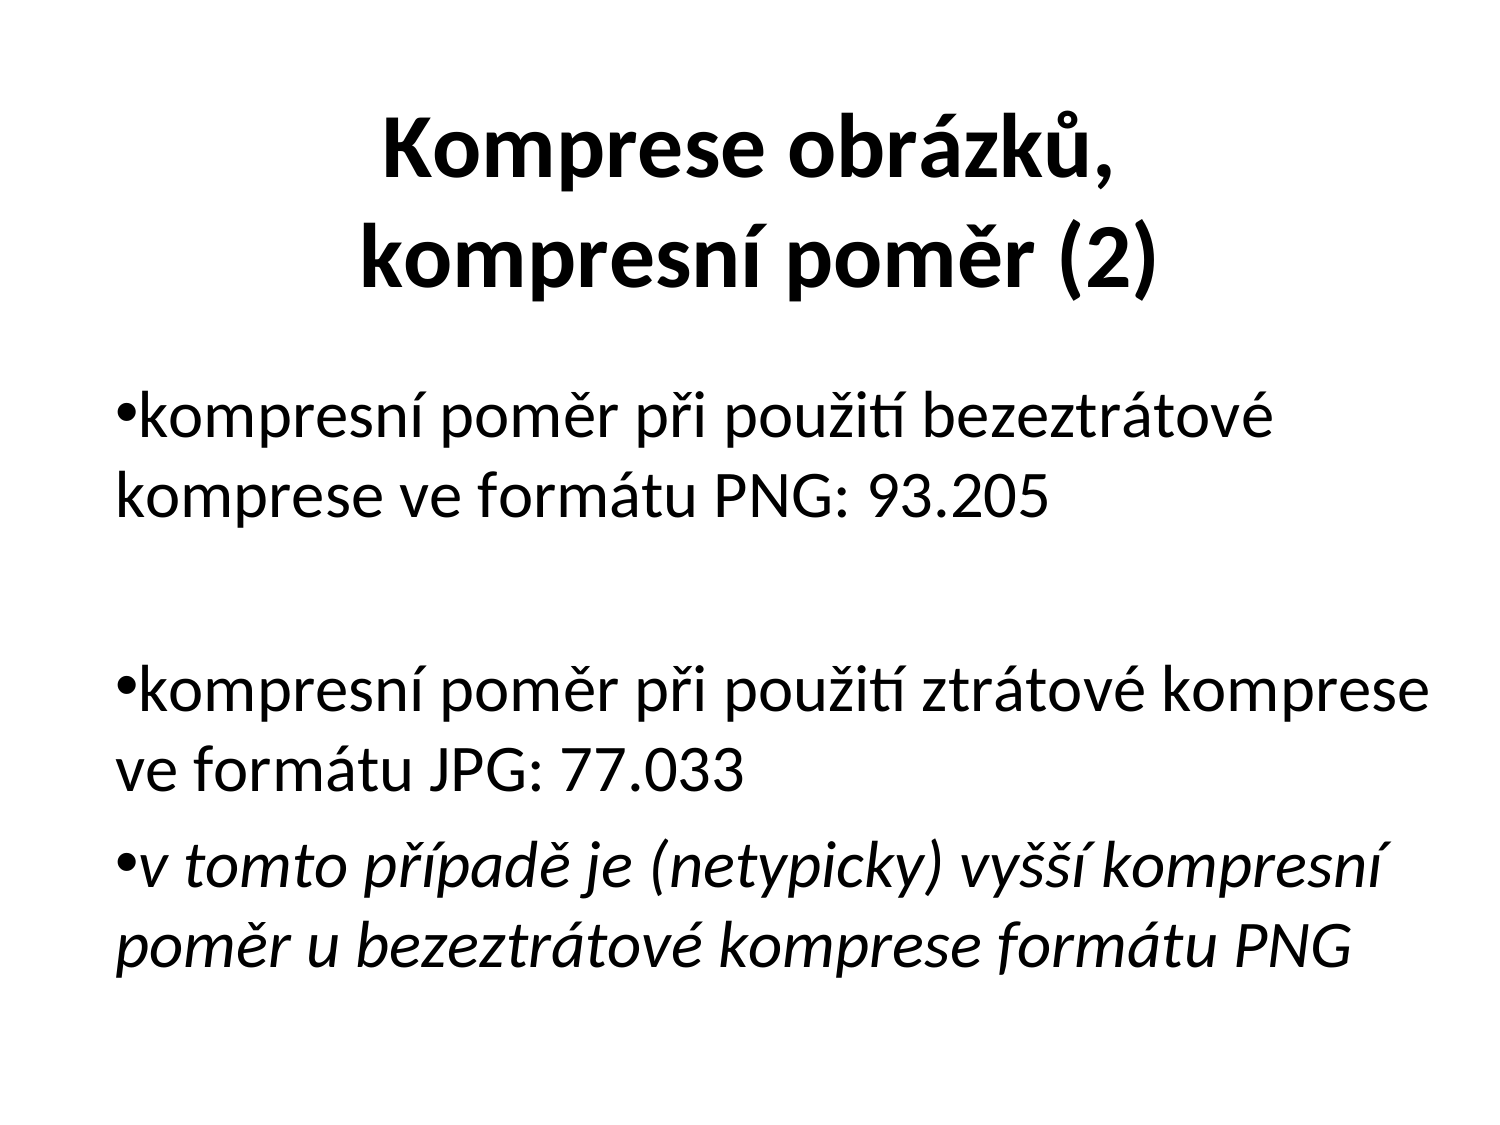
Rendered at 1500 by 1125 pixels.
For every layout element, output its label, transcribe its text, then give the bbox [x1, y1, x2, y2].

list kompresní poměr při použití bezeztrátové komprese ve formátu PNG: 93.205 kompresní poměr při použití ztrátové komprese ve formátu JPG: 77.033 v tomto případě je (netypicky) vyšší kompresní poměr u bezeztrátové komprese formátu PNG [100, 267, 1451, 1086]
title Komprese obrázků, kompresní poměr (2) [85, 78, 1436, 314]
